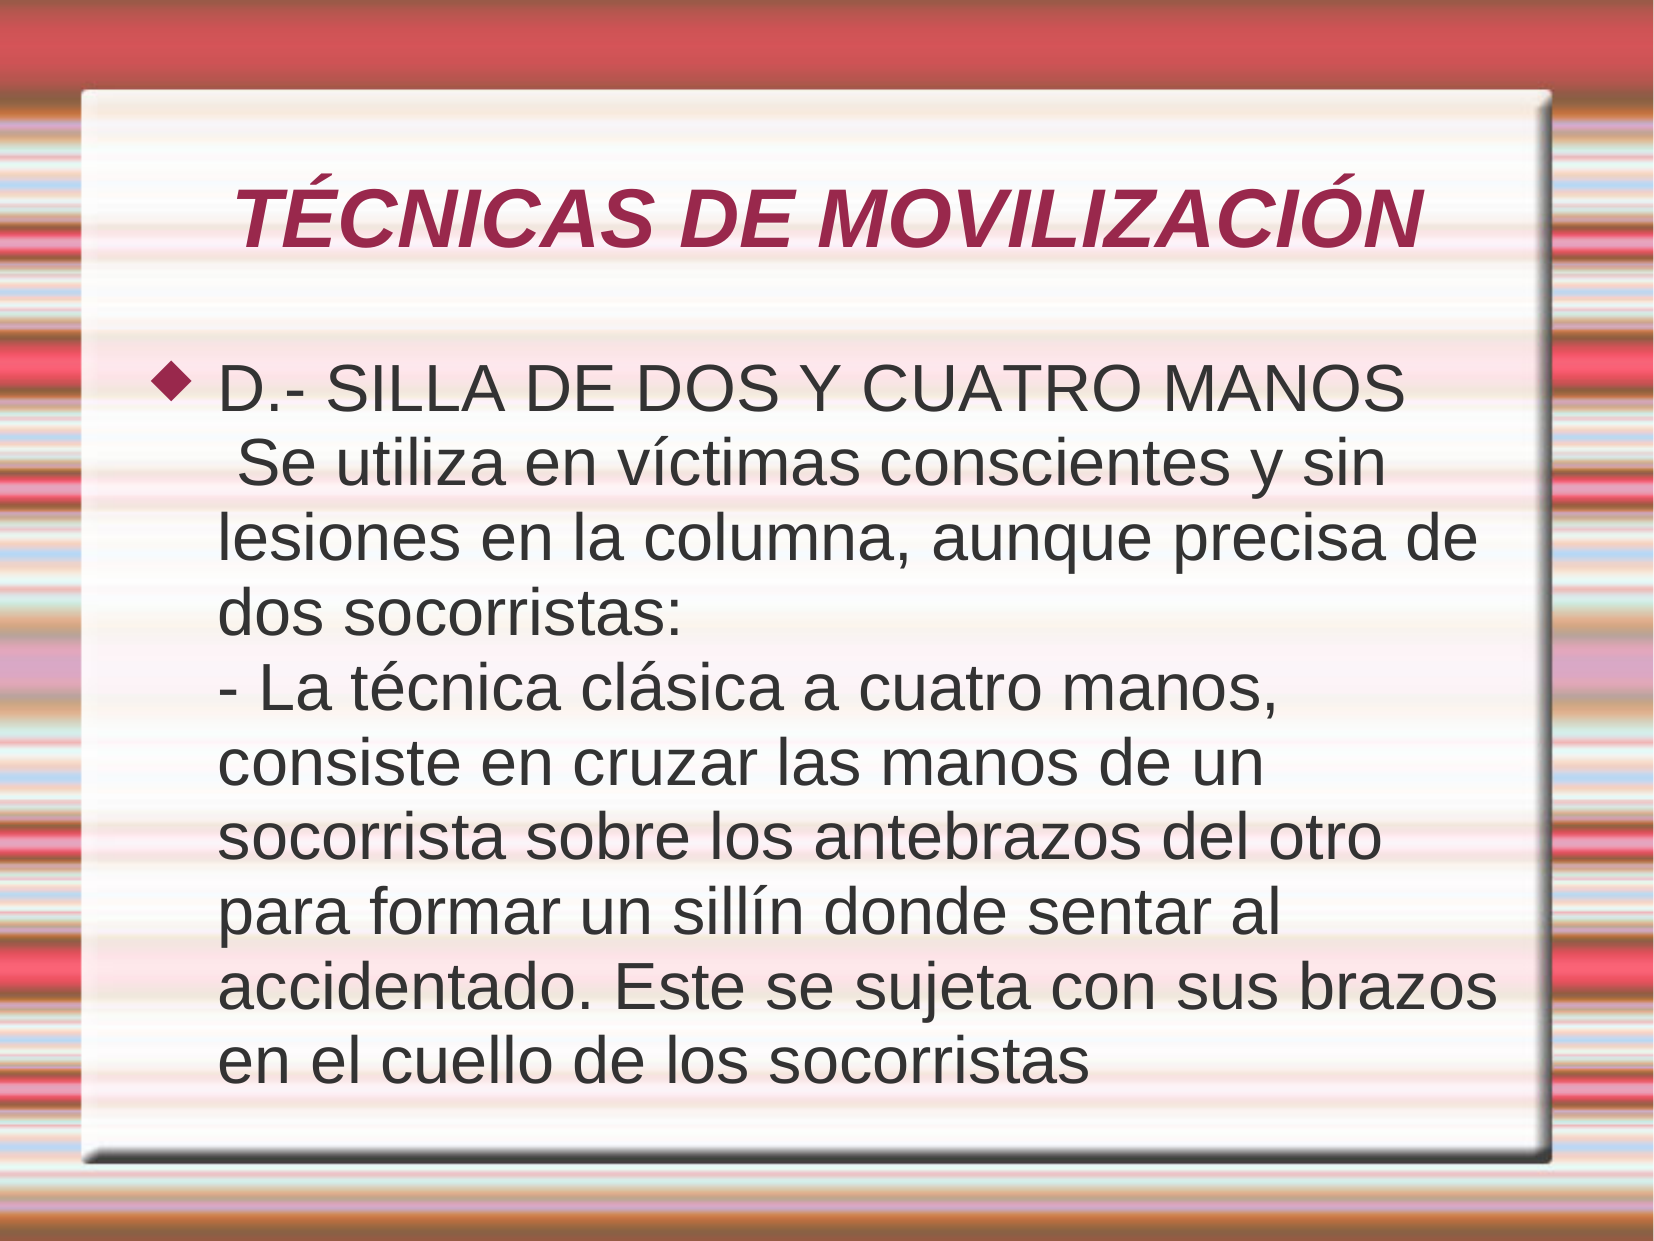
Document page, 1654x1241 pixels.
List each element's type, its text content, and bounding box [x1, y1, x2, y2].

list D.- SILLA DE DOS Y CUATRO MANOS Se utiliza en víctimas conscientes y sin lesiones en la columna, aunque precisa de dos socorristas: - La técnica clásica a cuatro manos, consiste en cruzar las manos de un socorrista sobre los antebrazos del otro para formar un sillín donde sentar al accidentado. Este se sujeta con sus brazos en el cuello de los socorristas [134, 350, 1516, 1132]
picture [0, 0, 1654, 1241]
title TÉCNICAS DE MOVILIZACIÓN [121, 114, 1534, 322]
